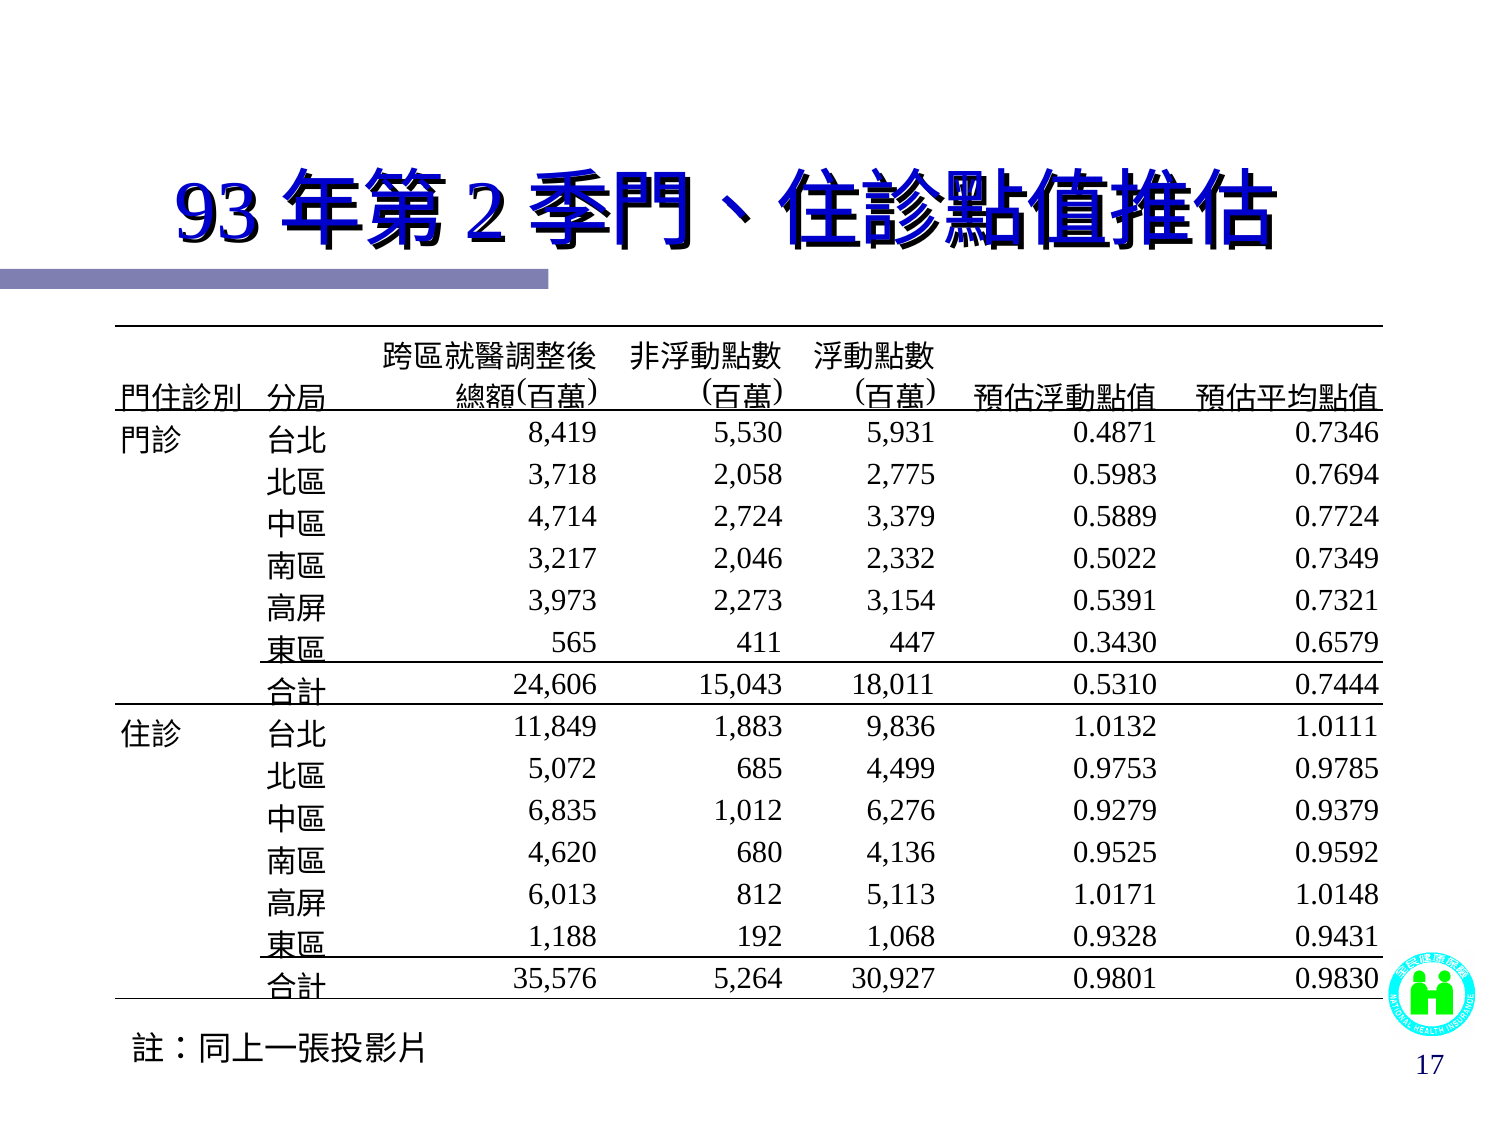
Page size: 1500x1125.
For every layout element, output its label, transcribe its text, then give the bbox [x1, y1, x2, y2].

text_box [1400, 1037, 1476, 1125]
chart [115, 324, 1385, 1000]
title 93年第2季門、住診點值推估 [87, 75, 1363, 263]
text_box 註：同上一張投影片 [87, 1019, 476, 1075]
